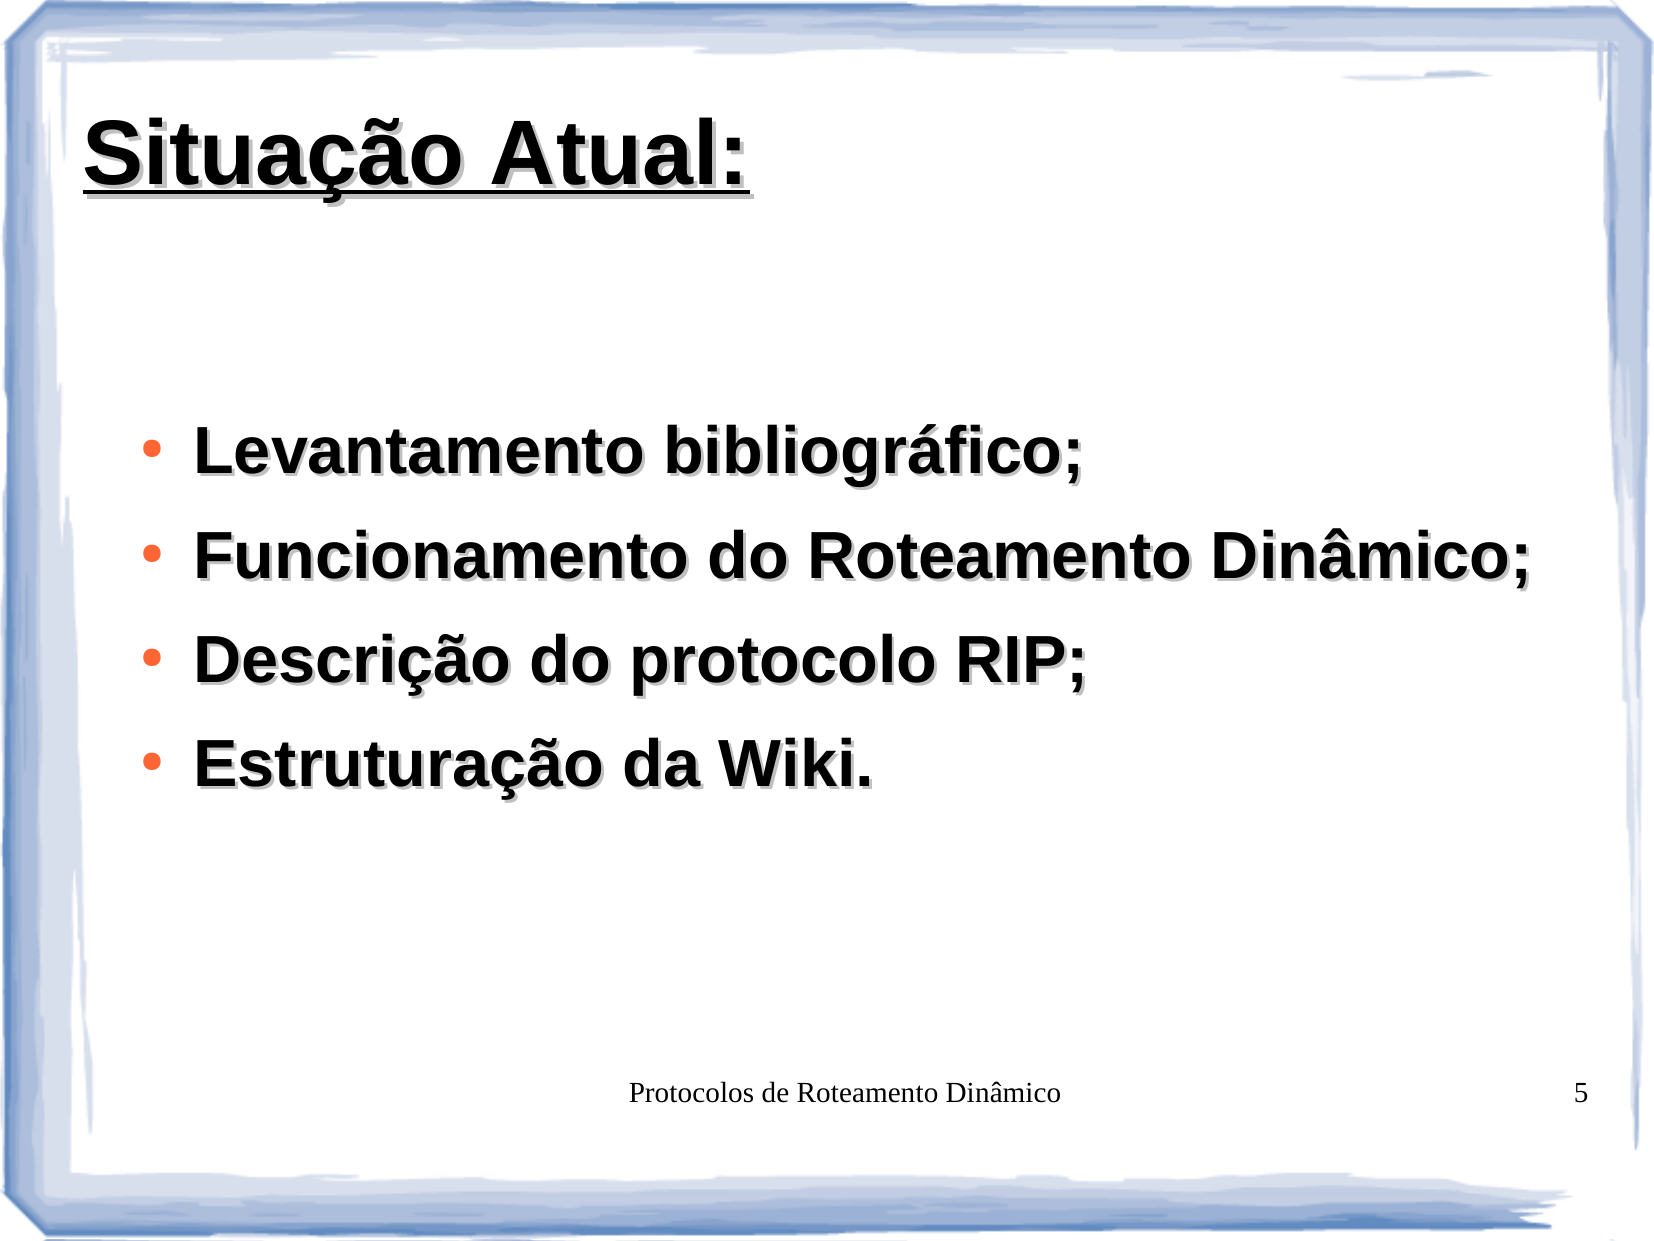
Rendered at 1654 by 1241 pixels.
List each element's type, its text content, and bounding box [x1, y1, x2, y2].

picture [0, 0, 1654, 1241]
list Levantamento bibliográfico; Funcionamento do Roteamento Dinâmico; Descrição do protocolo RIP; Estruturação da Wiki. [122, 413, 1576, 946]
title Situação Atual: [82, 49, 1571, 257]
